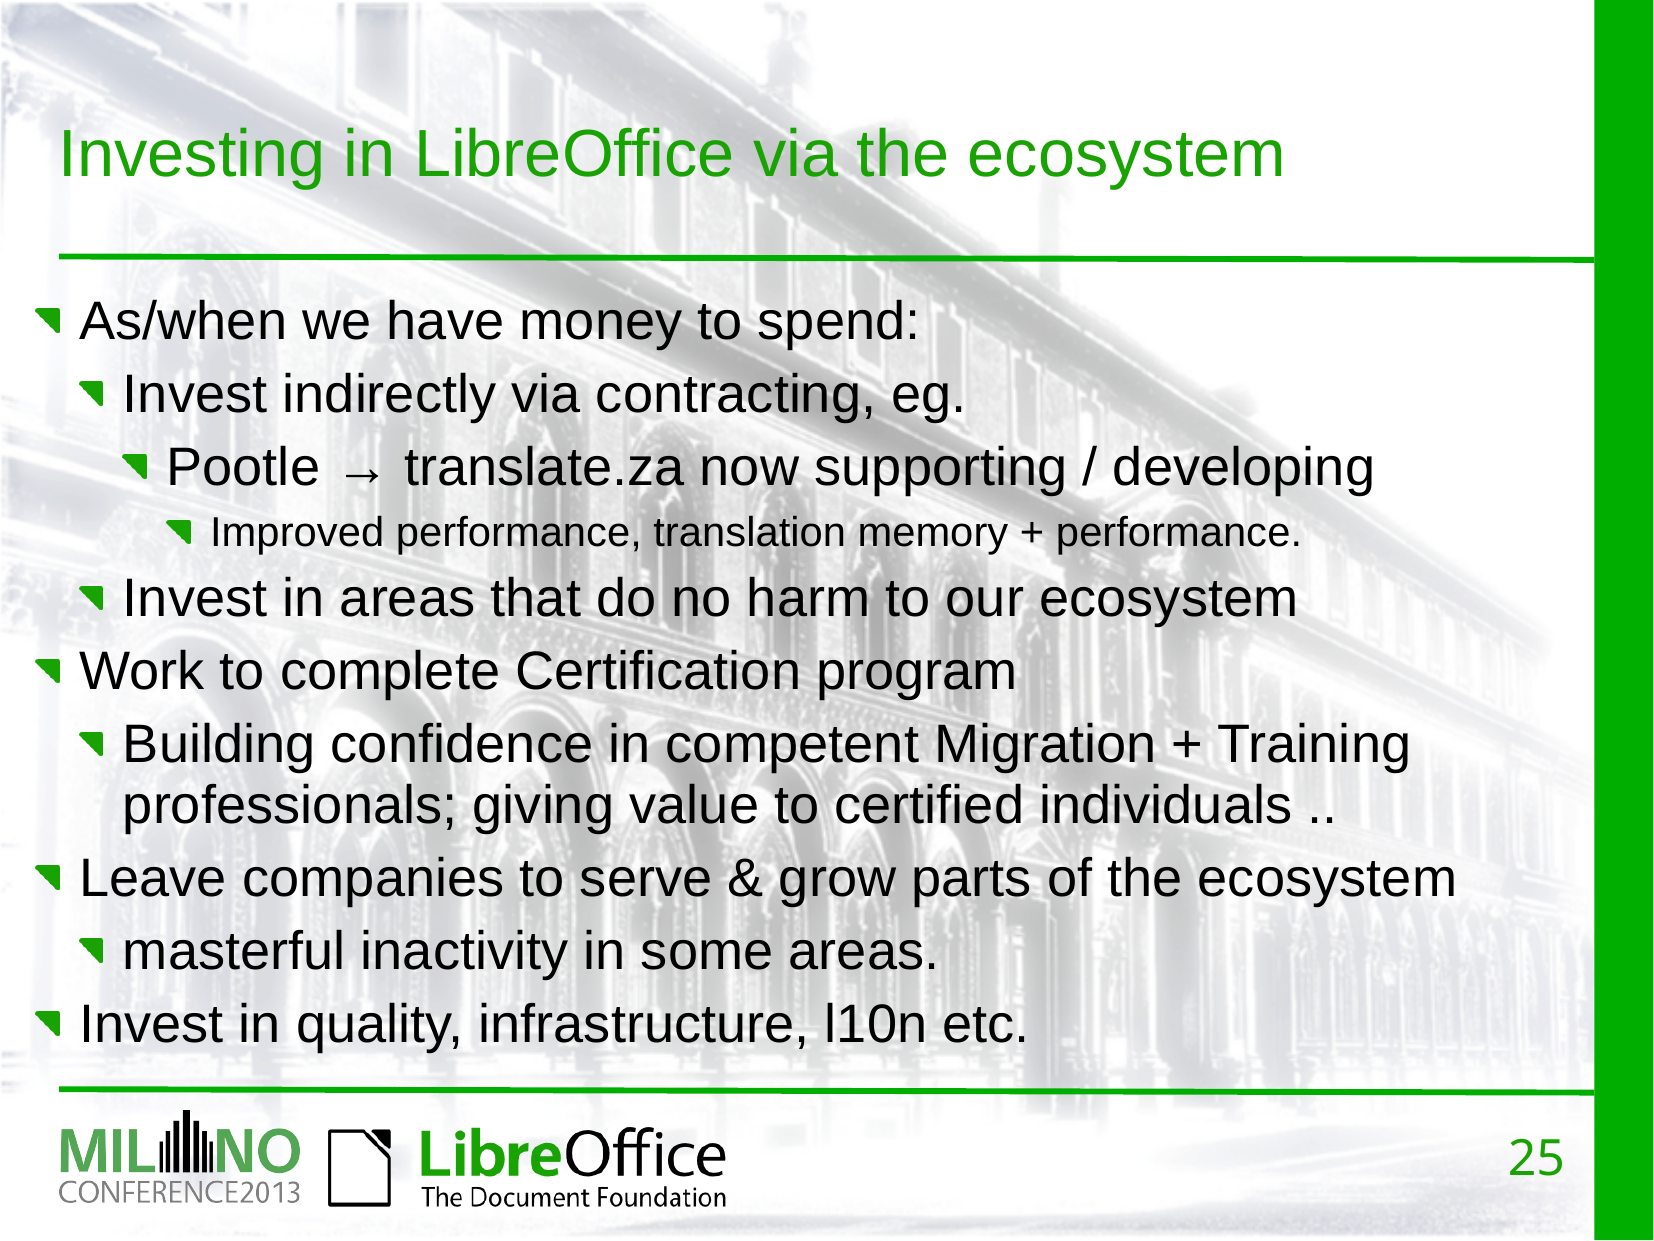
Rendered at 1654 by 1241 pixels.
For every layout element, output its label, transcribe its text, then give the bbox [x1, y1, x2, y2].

title Investing in LibreOffice via the ecosystem [59, 49, 1548, 257]
list As/when we have money to spend: Invest indirectly via contracting, eg. Pootle → translate.za now supporting / developing Improved performance, translation memory + performance. Invest in areas that do no harm to our ecosystem Work to complete Certification program Building confidence in competent Migration + Training professionals; giving value to certified individuals .. Leave companies to serve & grow parts of the ecosystem masterful inactivity in some areas. Invest in quality, infrastructure, l10n etc. [35, 290, 1524, 1054]
picture [0, 1, 1594, 1241]
